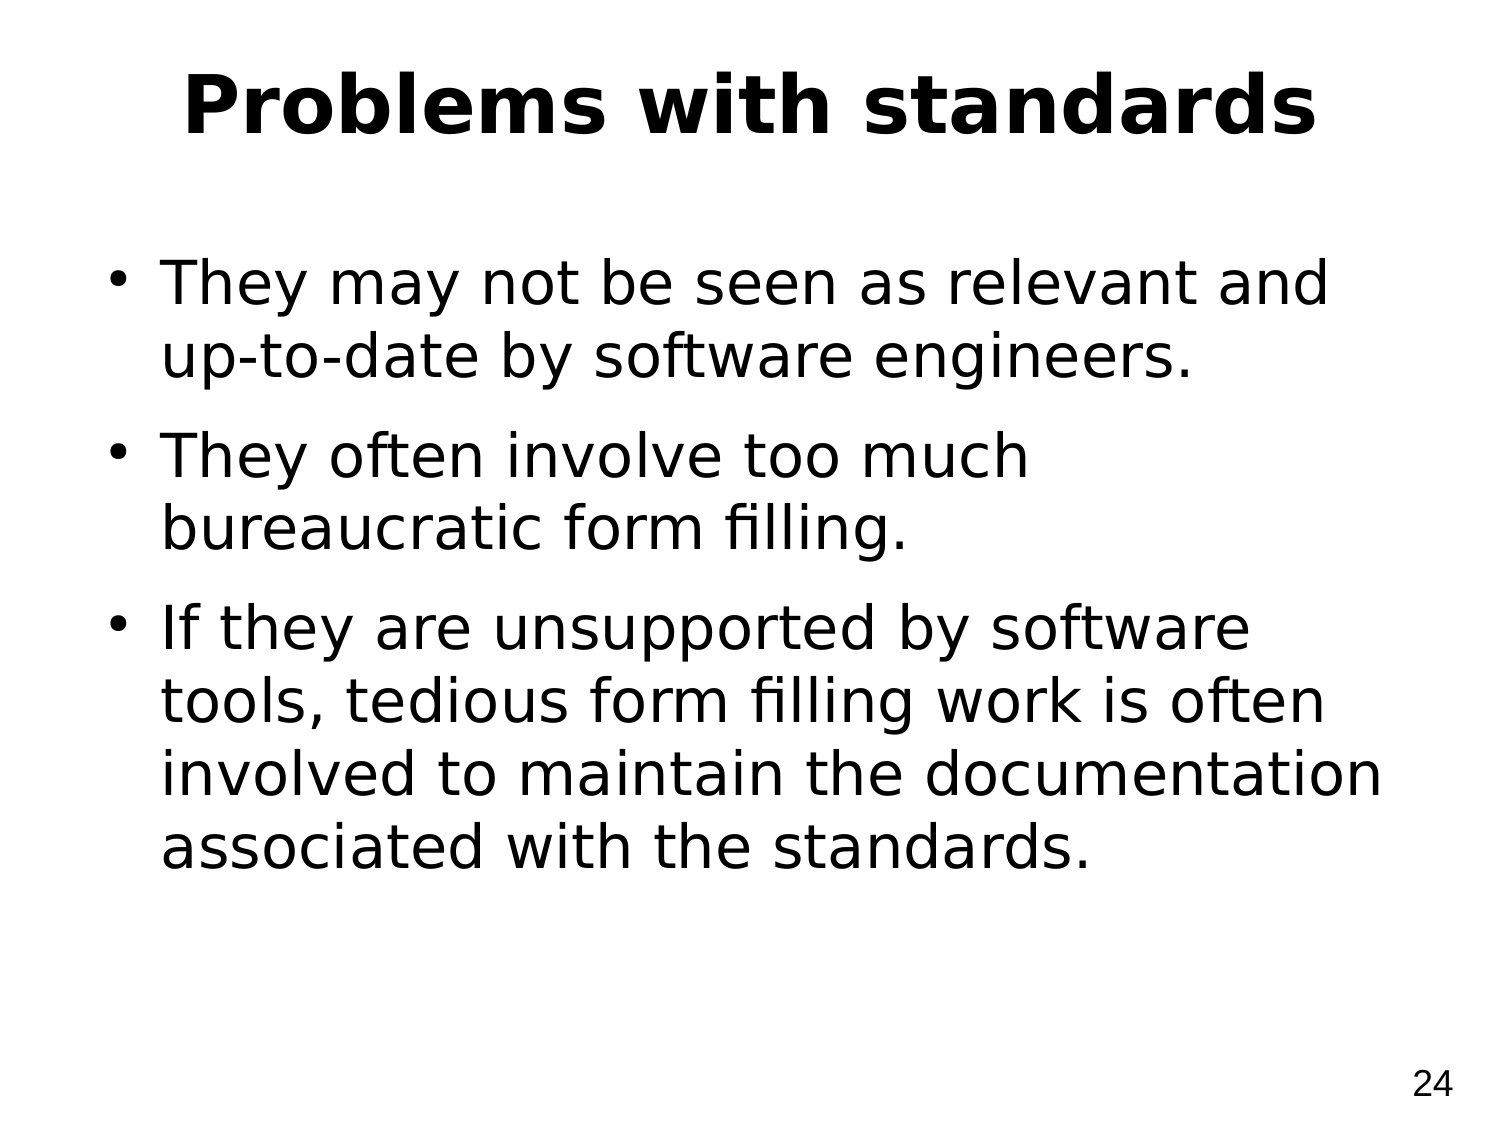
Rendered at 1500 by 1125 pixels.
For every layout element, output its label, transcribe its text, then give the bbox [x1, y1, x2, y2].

title Problems with standards [75, 44, 1425, 177]
list They may not be seen as relevant and up-to-date by software engineers. They often involve too much bureaucratic form filling. If they are unsupported by software tools, tedious form filling work is often involved to maintain the documentation associated with the standards. [75, 236, 1425, 1093]
